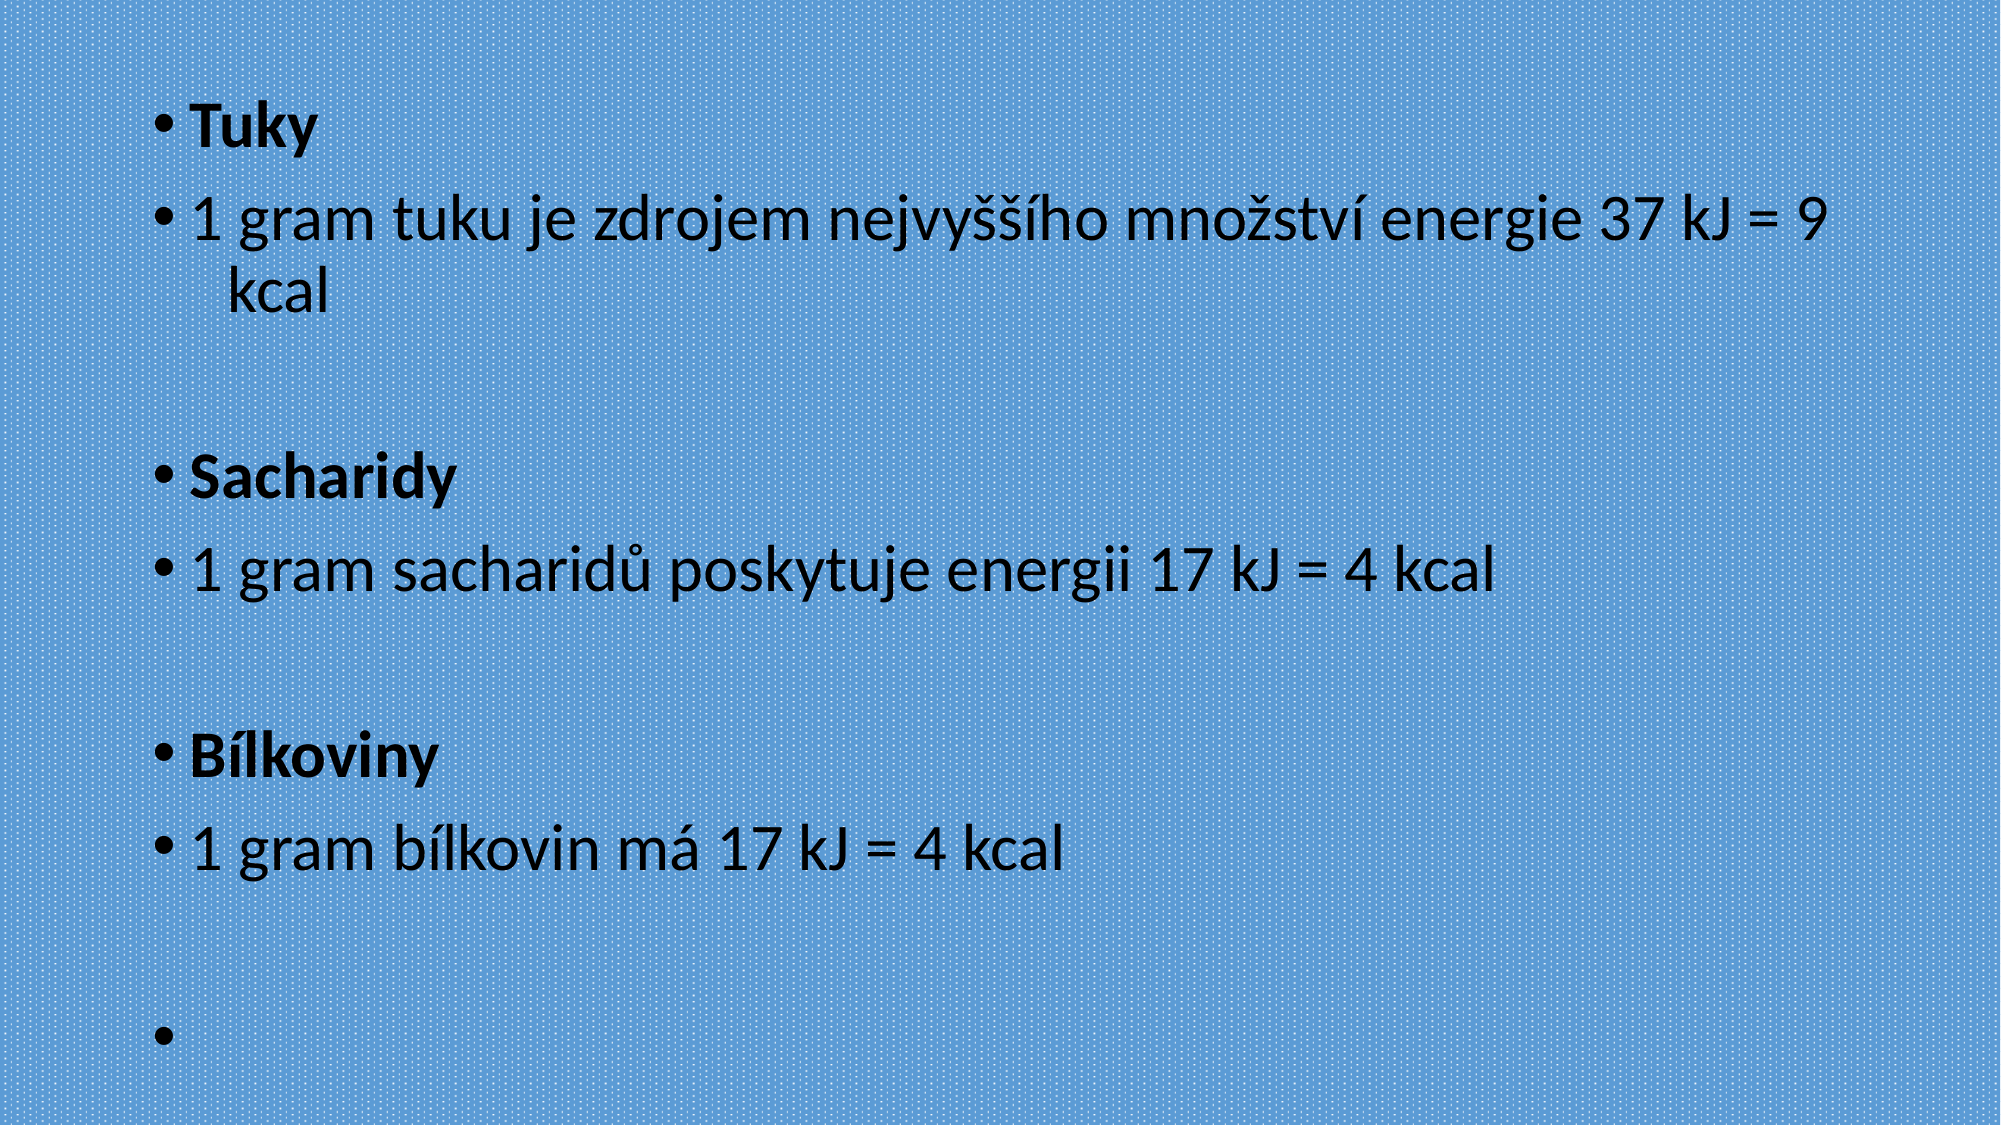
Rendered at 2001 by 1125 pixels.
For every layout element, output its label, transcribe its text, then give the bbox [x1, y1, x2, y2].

title [137, 59, 1863, 82]
list Tuky 1 gram tuku je zdrojem nejvyššího množství energie 37 kJ = 9 kcal Sacharidy 1 gram sacharidů poskytuje energii 17 kJ = 4 kcal Bílkoviny 1 gram bílkovin má 17 kJ = 4 kcal [137, 82, 1863, 1014]
